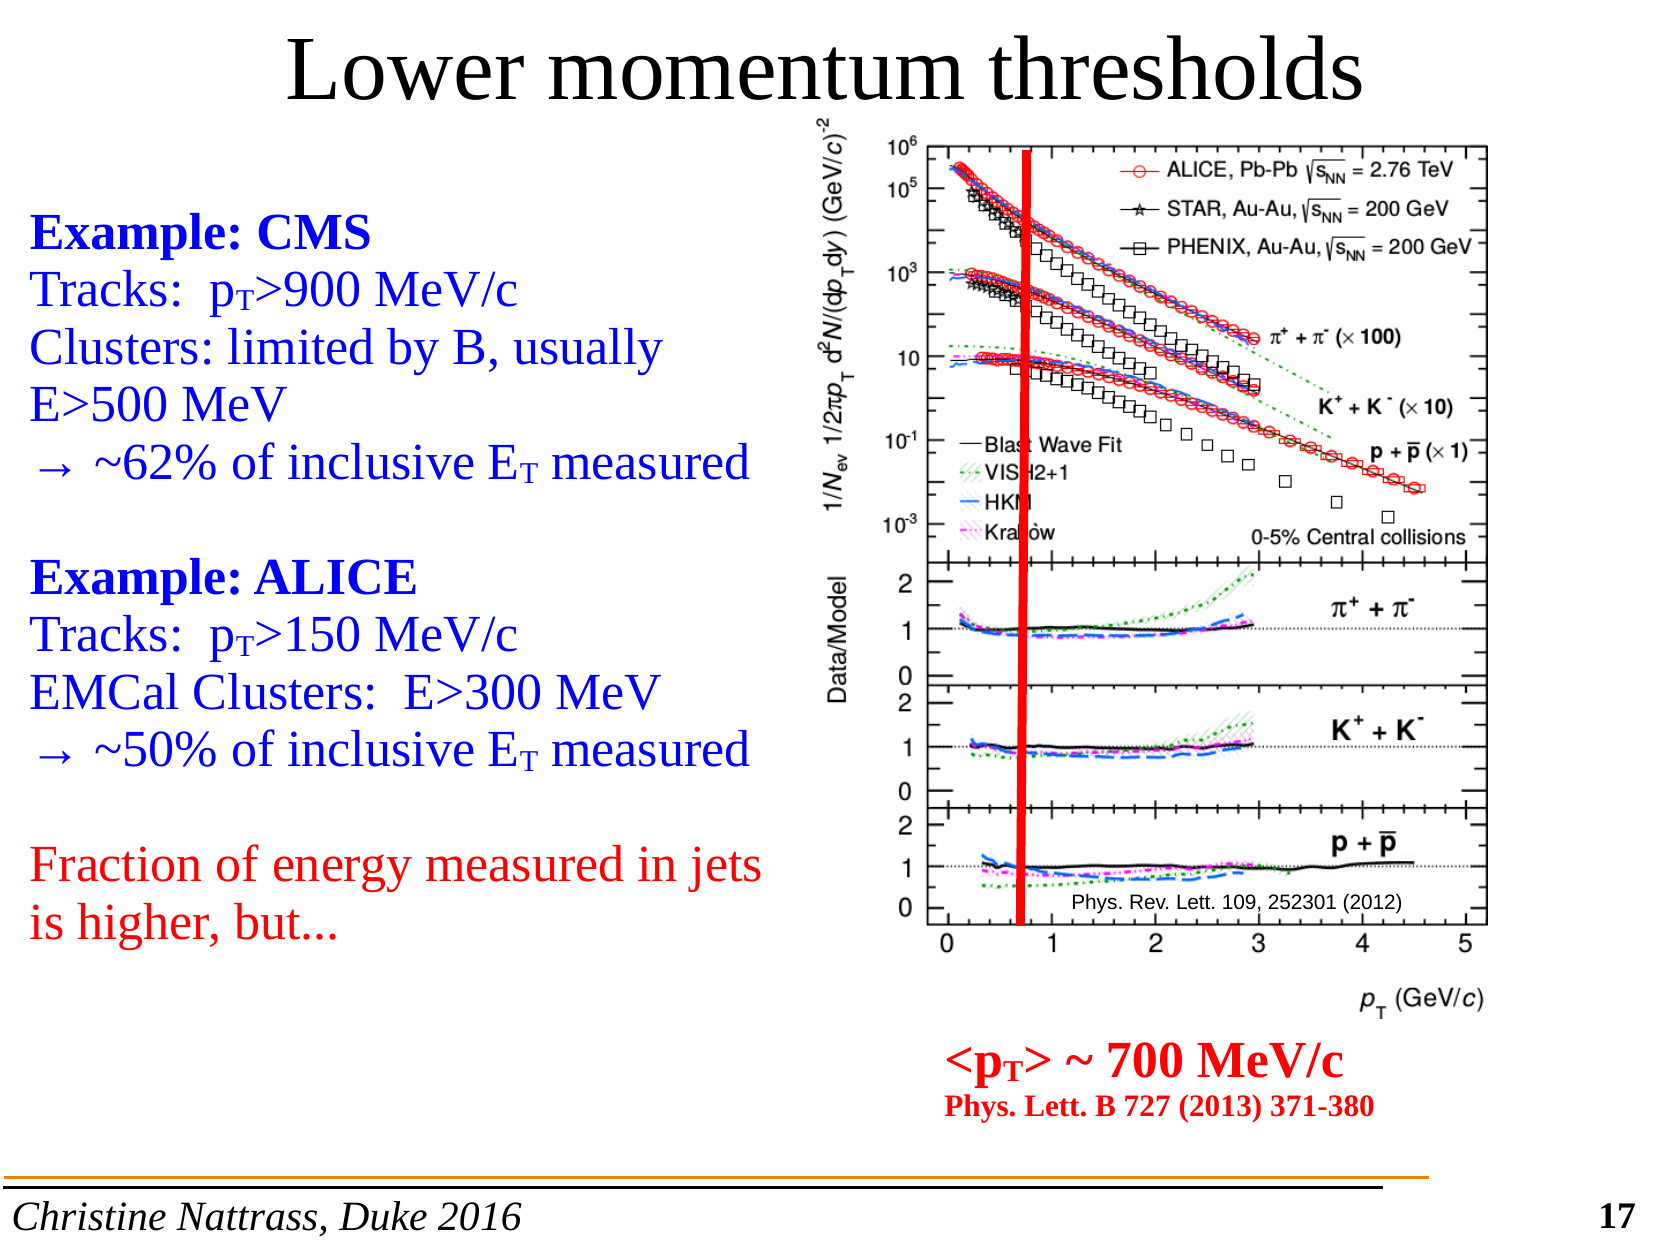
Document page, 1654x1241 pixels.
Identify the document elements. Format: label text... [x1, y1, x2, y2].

text_box <pT> ~ 700 MeV/c Phys. Lett. B 727 (2013) 371-380 [929, 1023, 1485, 1149]
text_box Phys. Rev. Lett. 109, 252301 (2012) [1056, 883, 1418, 946]
text_box Example: CMS Tracks: pT>900 MeV/c Clusters: limited by B, usually E>500 MeV → ~62% of inclusive ET measured Example: ALICE Tracks: pT>150 MeV/c EMCal Clusters: E>300 MeV → ~50% of inclusive ET measured Fraction of energy measured in jets is higher, but... [15, 195, 817, 1030]
picture [816, 118, 1488, 1019]
title Lower momentum thresholds [82, 0, 1571, 142]
